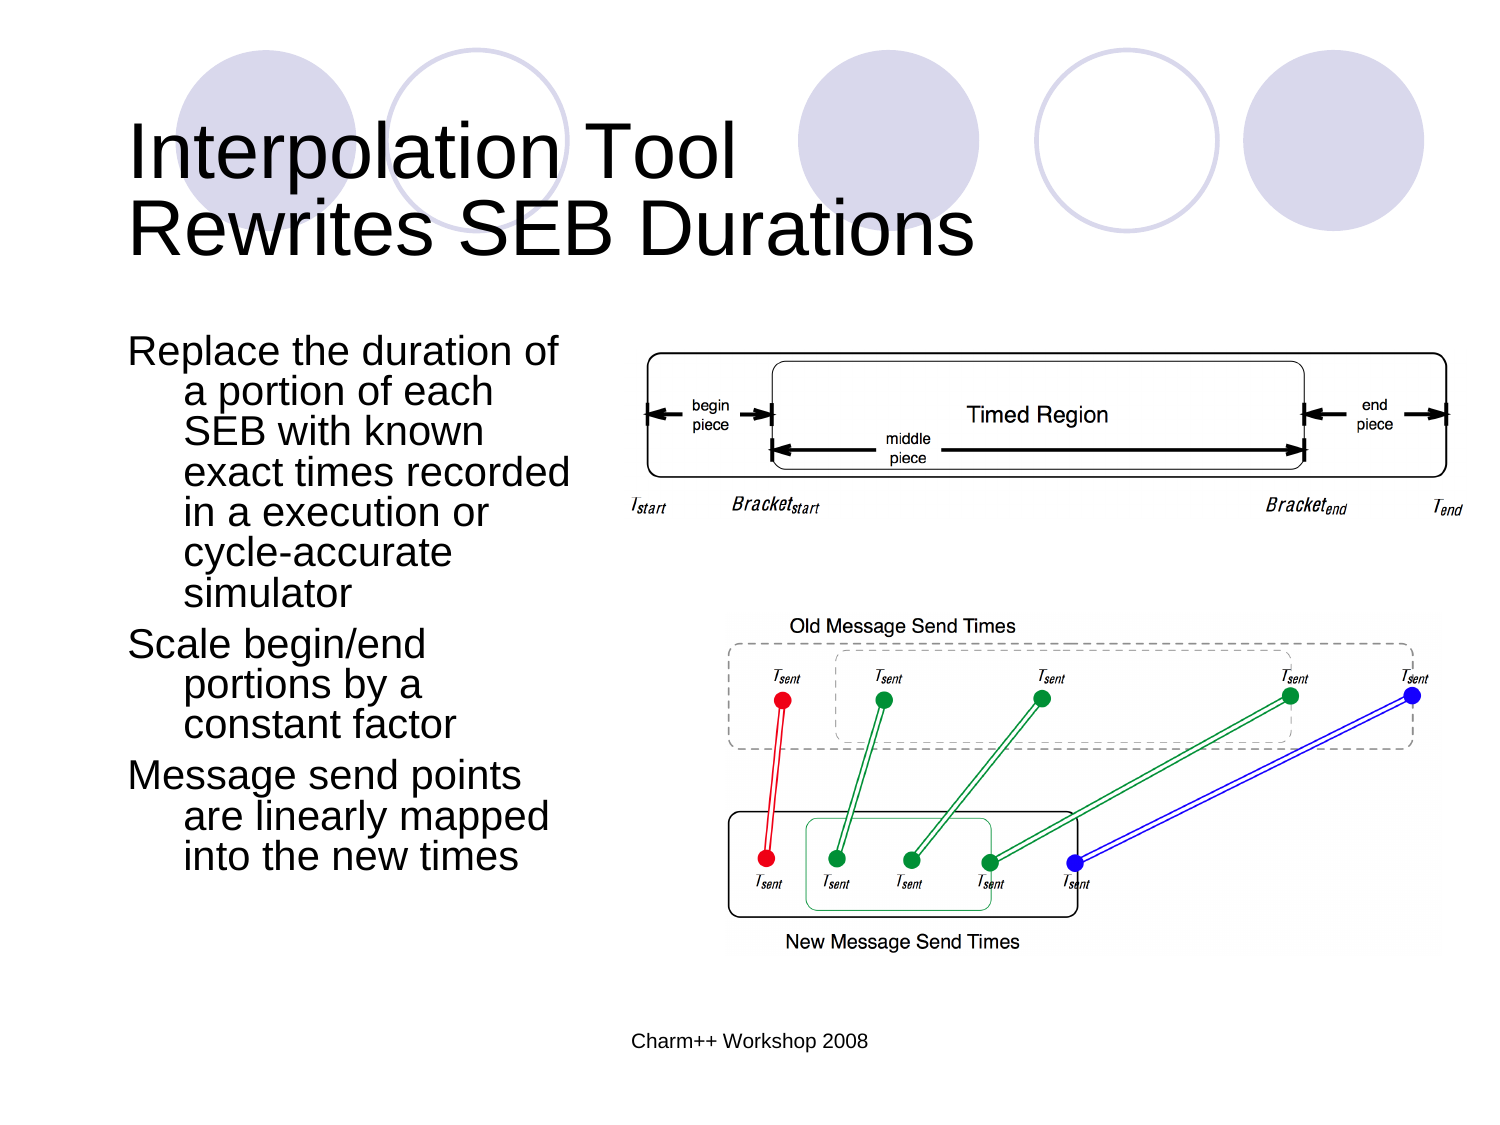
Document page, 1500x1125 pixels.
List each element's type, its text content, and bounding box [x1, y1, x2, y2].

picture [624, 349, 1467, 519]
title Interpolation Tool Rewrites SEB Durations [112, 99, 1388, 288]
picture [725, 612, 1442, 956]
list Replace the duration of a portion of each SEB with known exact times recorded in a execution or cycle-accurate simulator Scale begin/end portions by a constant factor Message send points are linearly mapped into the new times [112, 324, 600, 1063]
